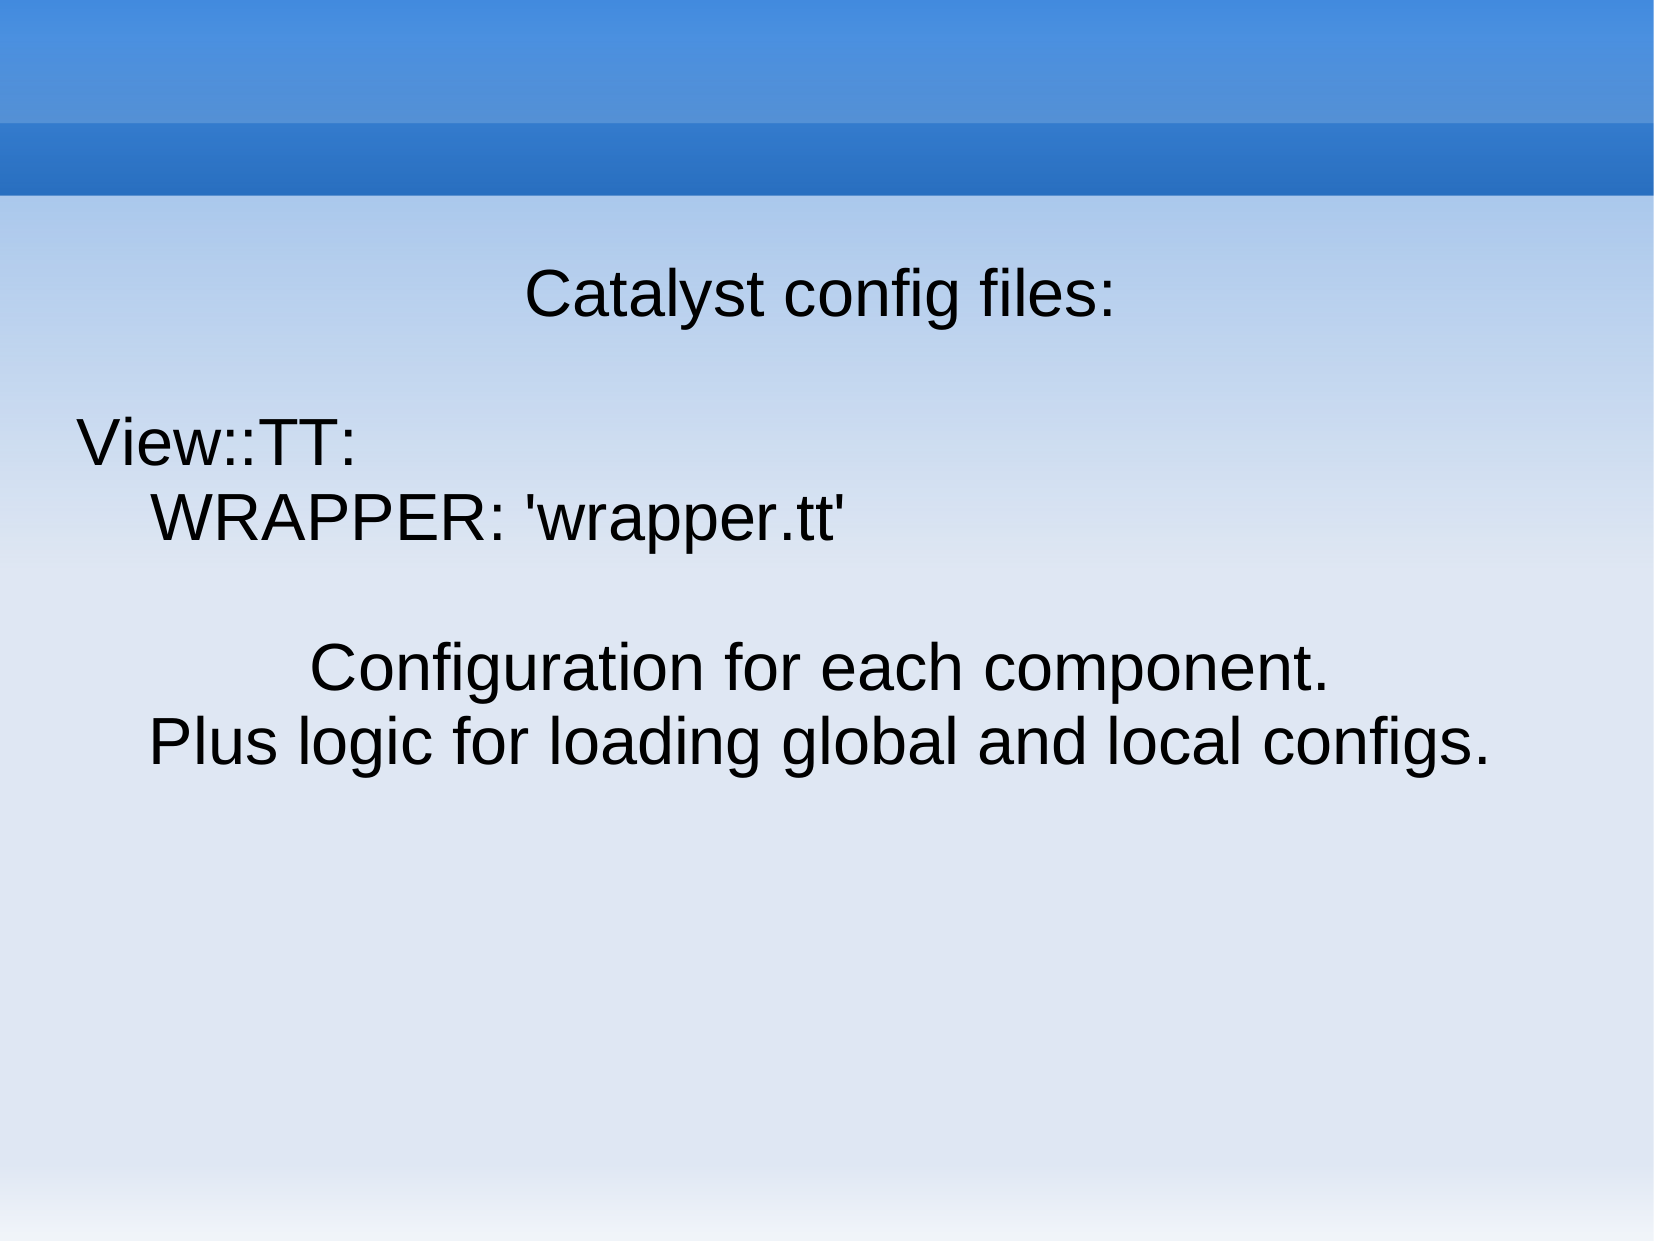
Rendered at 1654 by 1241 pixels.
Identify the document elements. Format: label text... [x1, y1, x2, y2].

subtitle Catalyst config files: View::TT: WRAPPER: 'wrapper.tt' Configuration for each component. Plus logic for loading global and local configs. [76, 7, 1565, 1102]
picture [0, 0, 1654, 1241]
